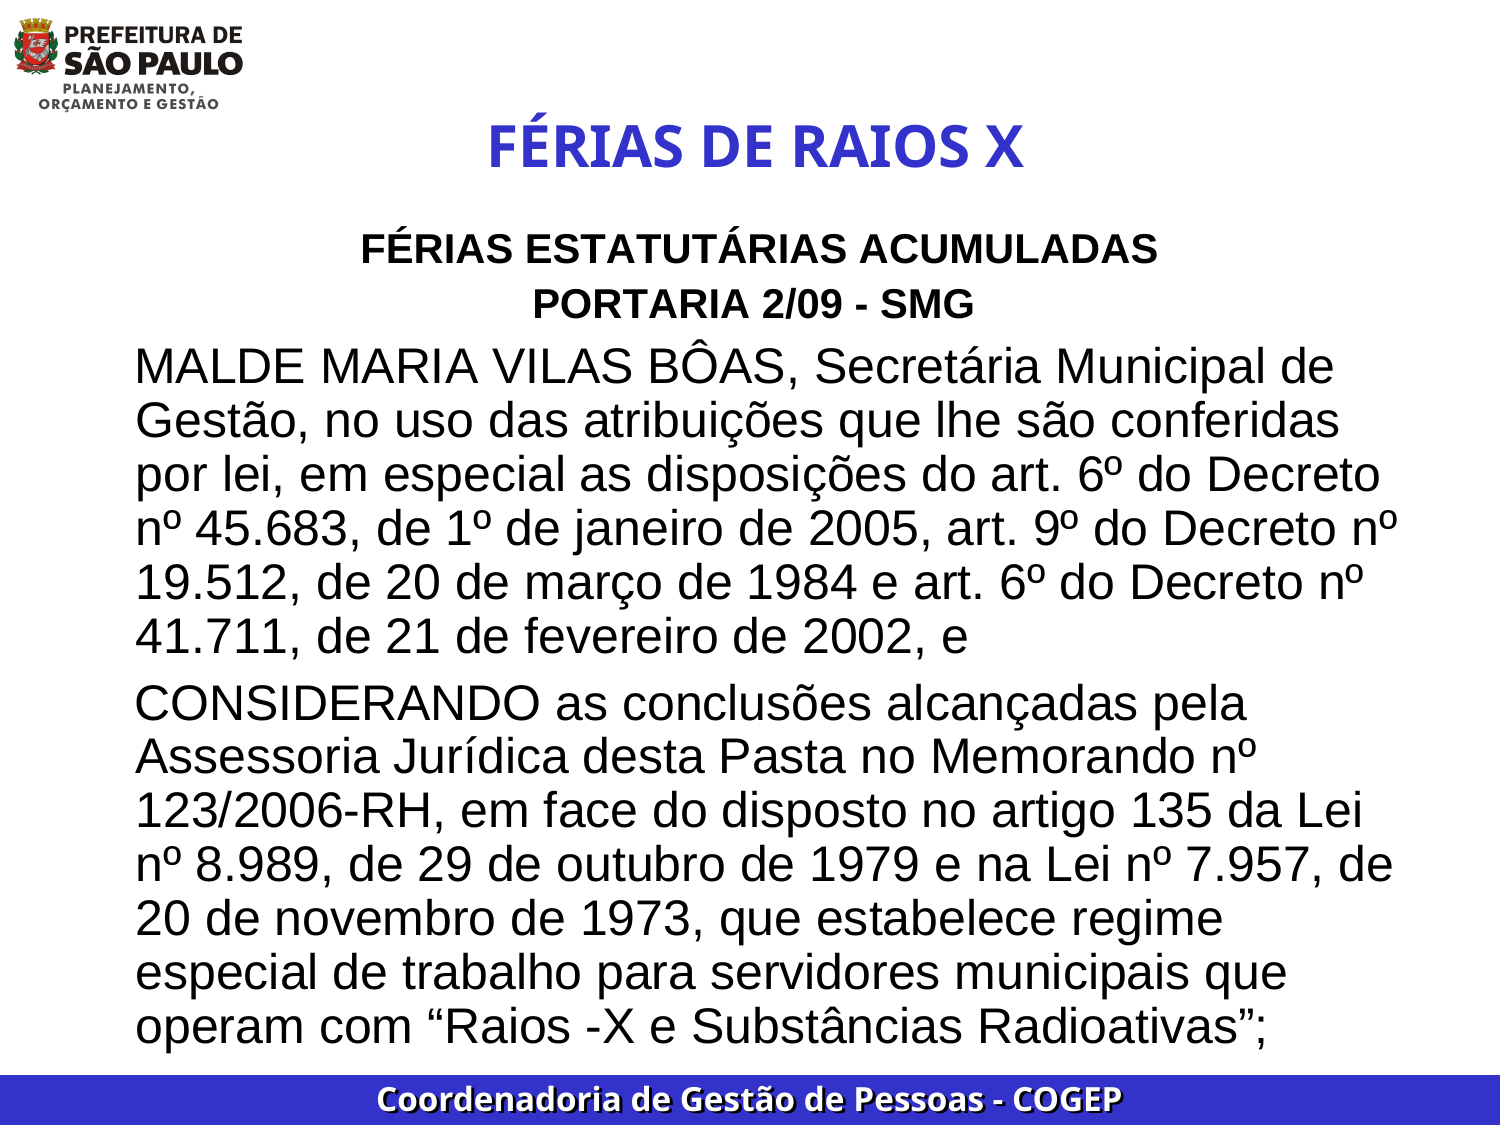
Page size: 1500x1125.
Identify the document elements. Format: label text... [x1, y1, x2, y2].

subtitle FÉRIAS ESTATUTÁRIAS ACUMULADAS PORTARIA 2/09 - SMG MALDE MARIA VILAS BÔAS, Secretária Municipal de Gestão, no uso das atribuições que lhe são conferidas por lei, em especial as disposições do art. 6º do Decreto nº 45.683, de 1º de janeiro de 2005, art. 9º do Decreto nº 19.512, de 20 de março de 1984 e art. 6º do Decreto nº 41.711, de 21 de fevereiro de 2002, e CONSIDERANDO as conclusões alcançadas pela Assessoria Jurídica desta Pasta no Memorando nº 123/2006-RH, em face do disposto no artigo 135 da Lei nº 8.989, de 29 de outubro de 1979 e na Lei nº 7.957, de 20 de novembro de 1973, que estabelece regime especial de trabalho para servidores municipais que operam com “Raios -X e Substâncias Radioativas”; [29, 220, 1436, 1060]
title FÉRIAS DE RAIOS X [100, 101, 1412, 187]
